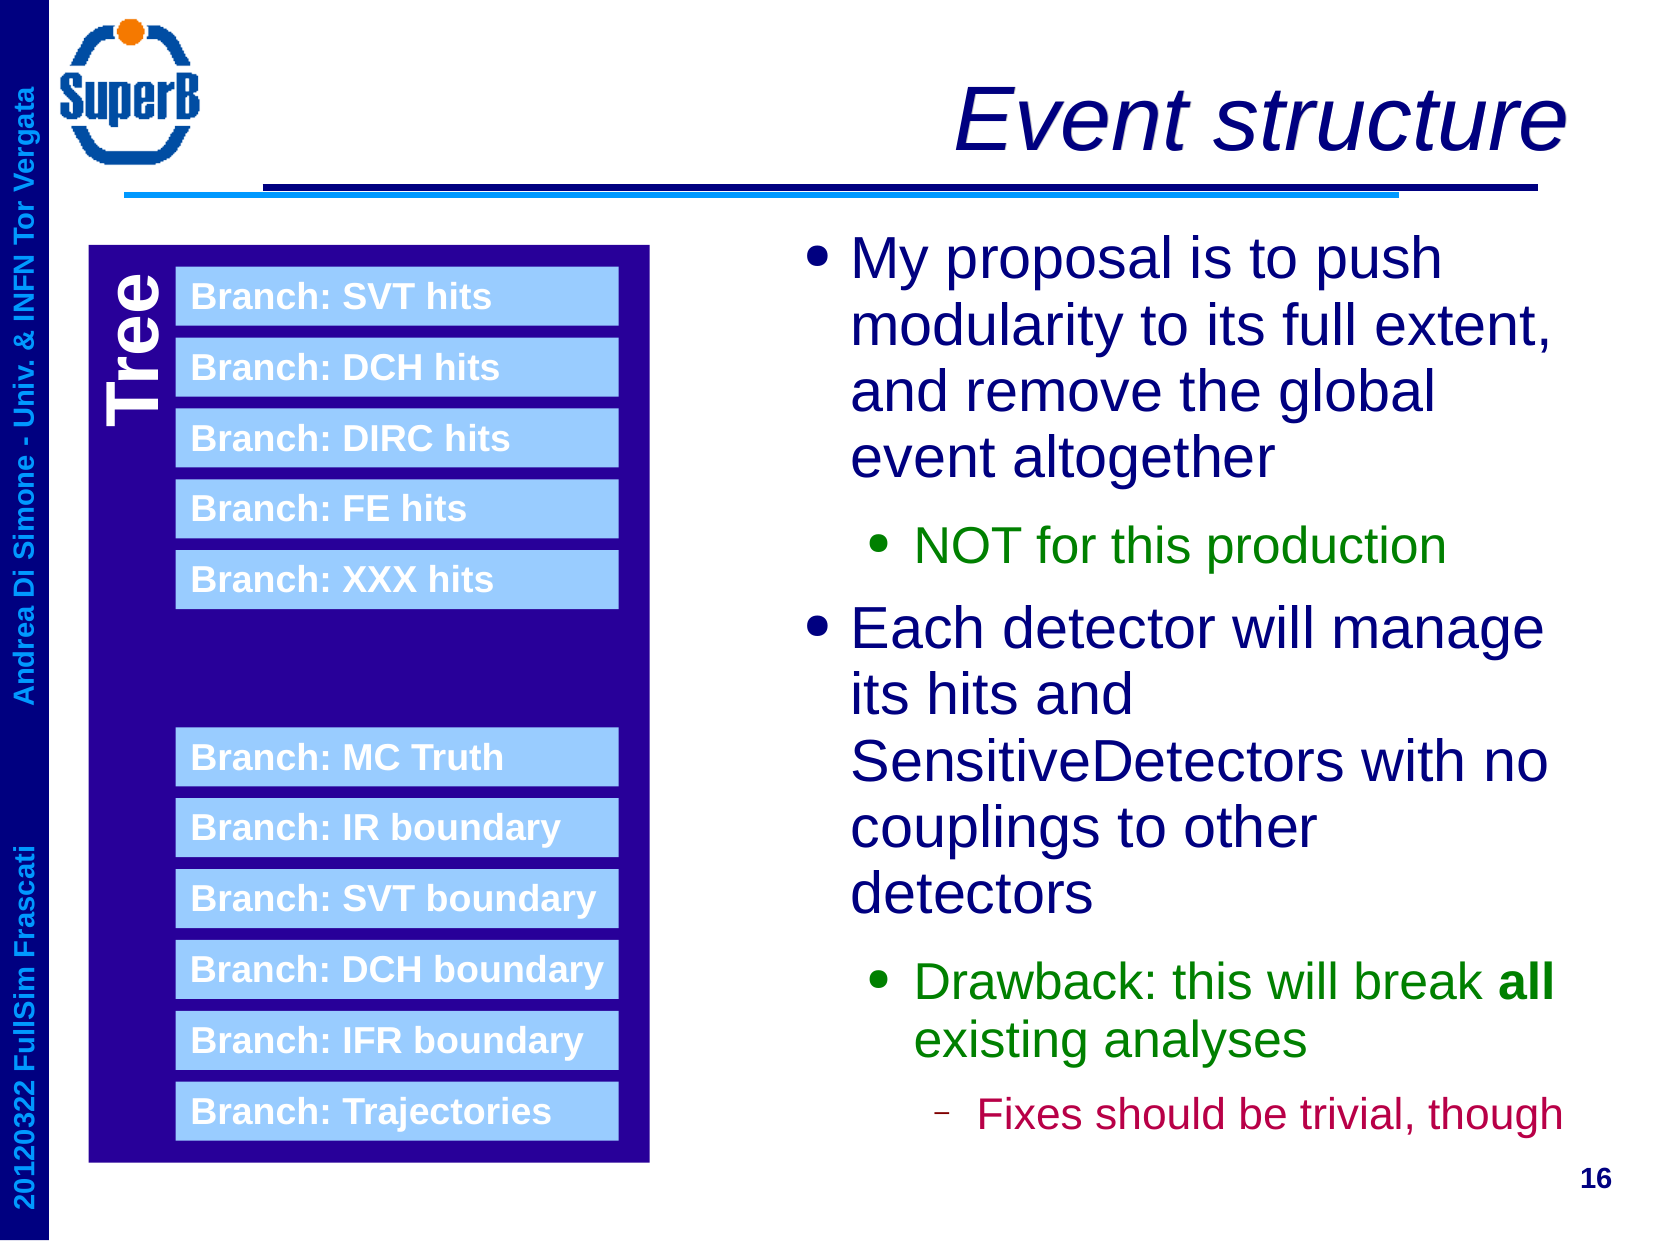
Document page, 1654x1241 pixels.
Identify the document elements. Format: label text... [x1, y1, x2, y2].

text_box Tree [82, 218, 182, 443]
text_box Branch: SVT boundary [175, 869, 619, 929]
text_box Branch: FE hits [175, 479, 619, 539]
text_box Branch: Trajectories [175, 1081, 619, 1141]
text_box Branch: DIRC hits [175, 408, 619, 468]
text_box Branch: IR boundary [175, 798, 619, 858]
picture [51, 16, 208, 170]
text_box Branch: IFR boundary [175, 1010, 619, 1070]
text_box Branch: SVT hits [175, 266, 619, 326]
list My proposal is to push modularity to its full extent, and remove the global event altogether NOT for this production Each detector will manage its hits and SensitiveDetectors with no couplings to other detectors Drawback: this will break all existing analyses Fixes should be trivial, though [787, 225, 1571, 1201]
title Event structure [82, 49, 1571, 188]
text_box Branch: XXX hits [175, 550, 619, 610]
text_box Branch: DCH hits [175, 337, 619, 397]
text_box Branch: MC Truth [175, 727, 619, 787]
text_box Branch: DCH boundary [175, 939, 619, 999]
text_box [88, 244, 650, 1163]
